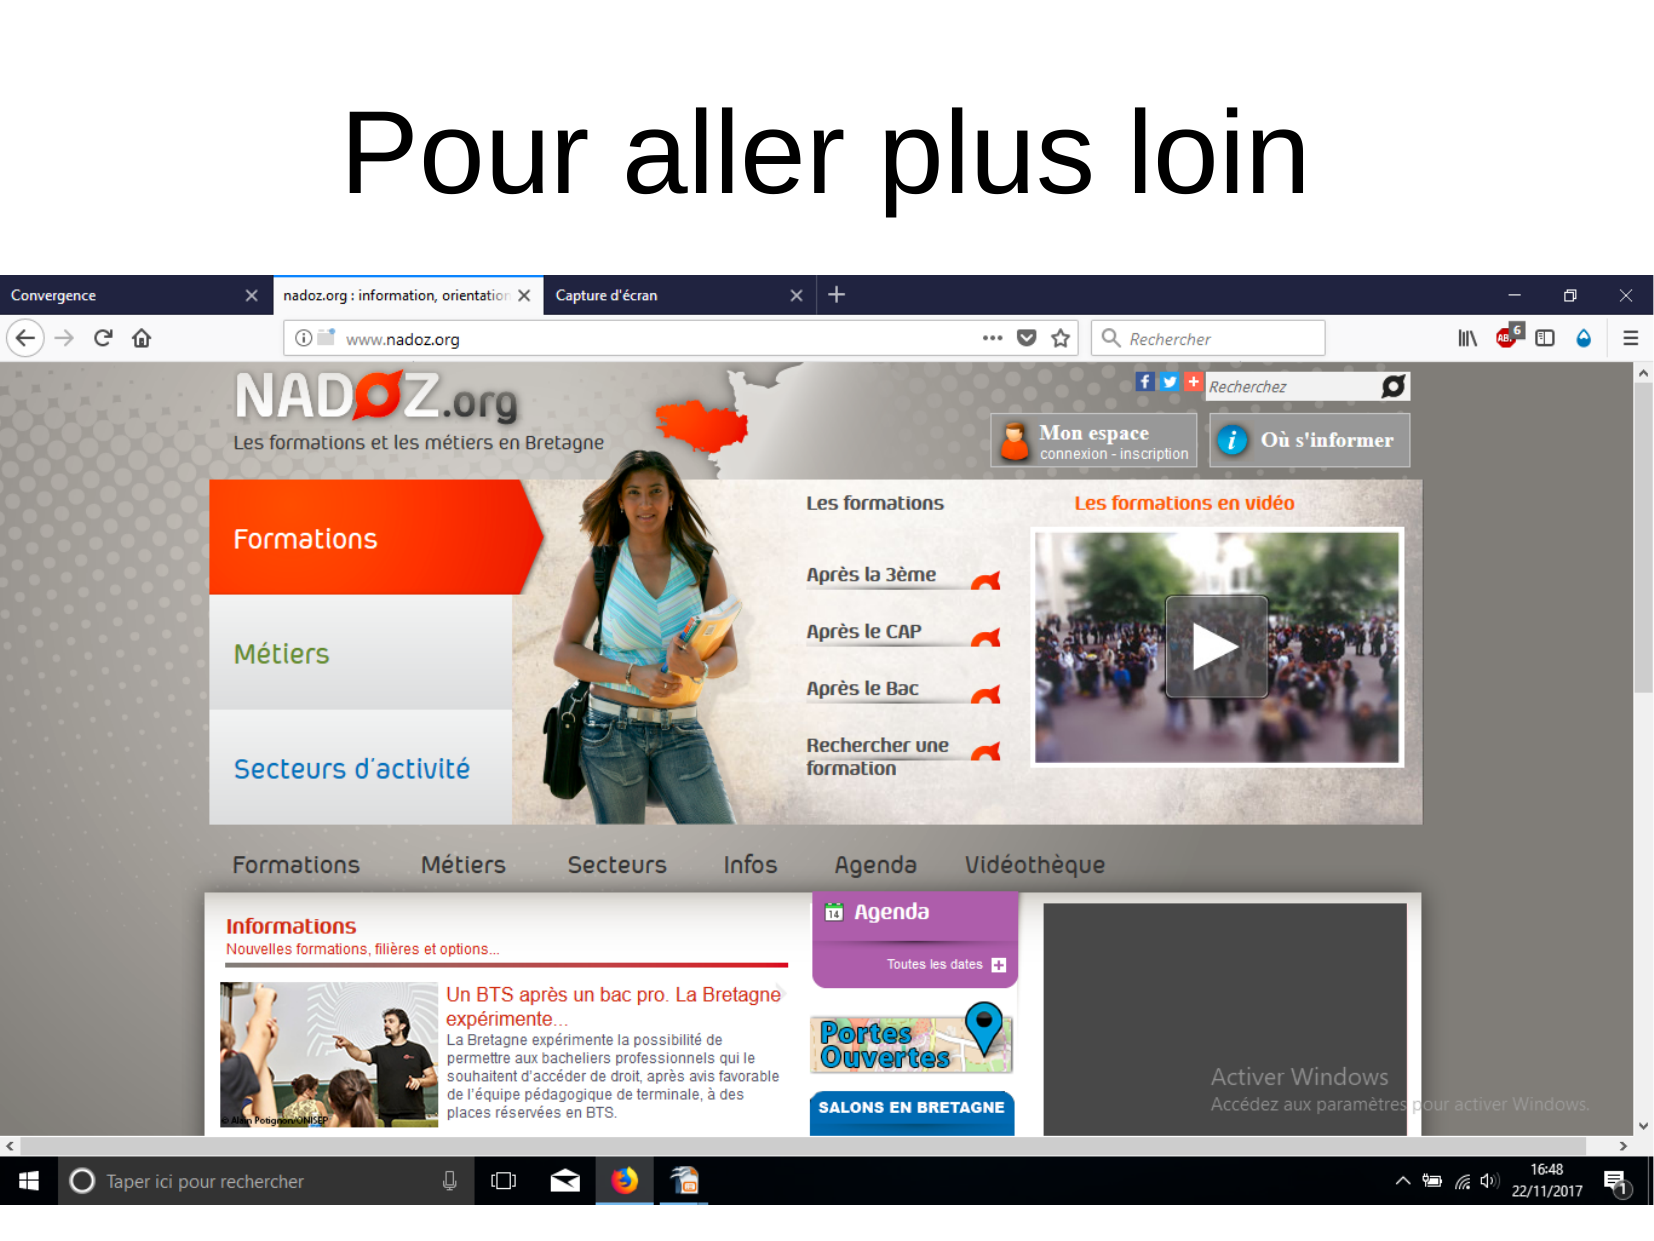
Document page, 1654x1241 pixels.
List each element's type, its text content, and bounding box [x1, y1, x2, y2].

title Pour aller plus loin [82, 49, 1571, 257]
picture [0, 275, 1654, 1205]
